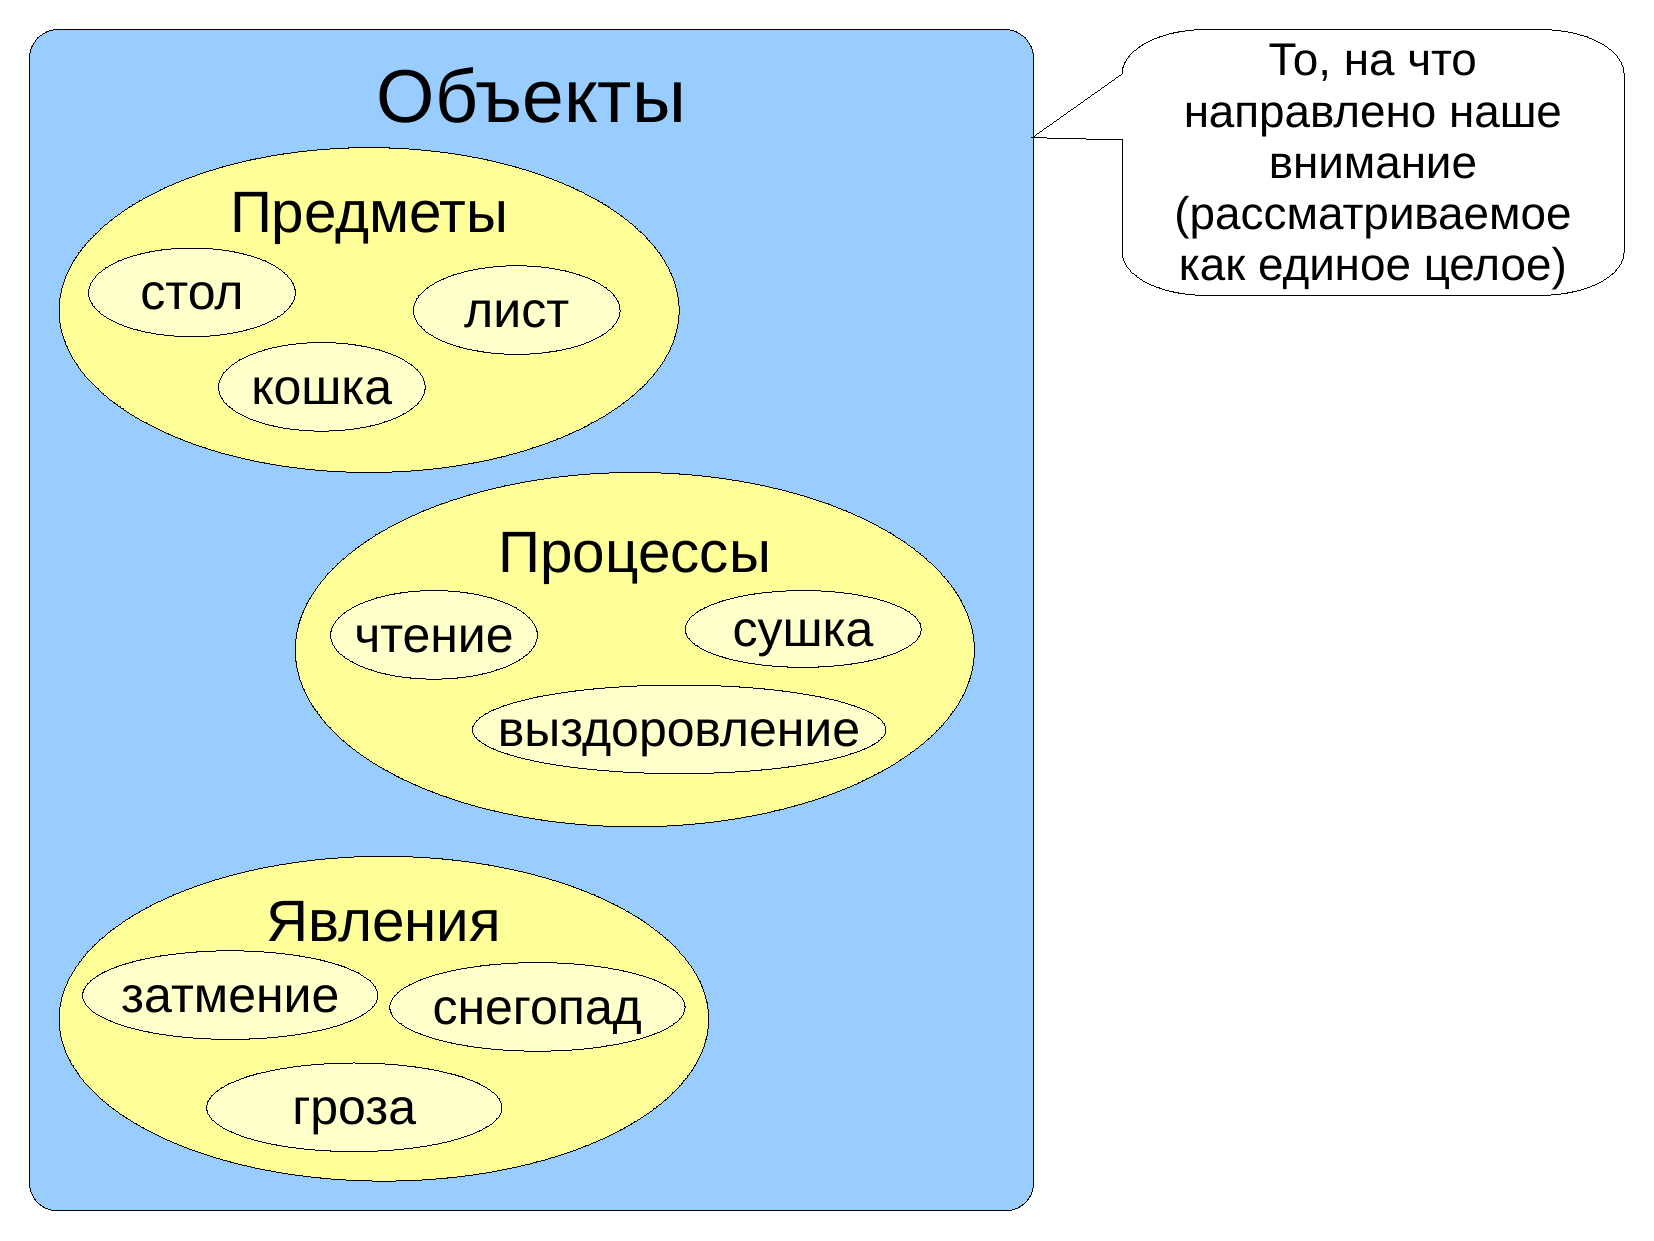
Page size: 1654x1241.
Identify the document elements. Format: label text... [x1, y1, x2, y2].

text_box Явления [59, 856, 709, 1182]
text_box лист [413, 265, 621, 355]
text_box стол [88, 248, 296, 337]
text_box Процессы [295, 472, 975, 827]
text_box гроза [206, 1062, 502, 1152]
text_box сушка [685, 590, 922, 668]
text_box снегопад [389, 962, 686, 1052]
text_box чтение [330, 590, 538, 680]
text_box То, на что направлено наше внимание (рассматриваемое как единое целое) [1031, 29, 1625, 296]
text_box Предметы [59, 147, 680, 473]
text_box затмение [82, 950, 378, 1040]
text_box Объекты [29, 29, 1034, 1211]
text_box выздоровление [472, 685, 886, 774]
text_box кошка [218, 342, 426, 432]
